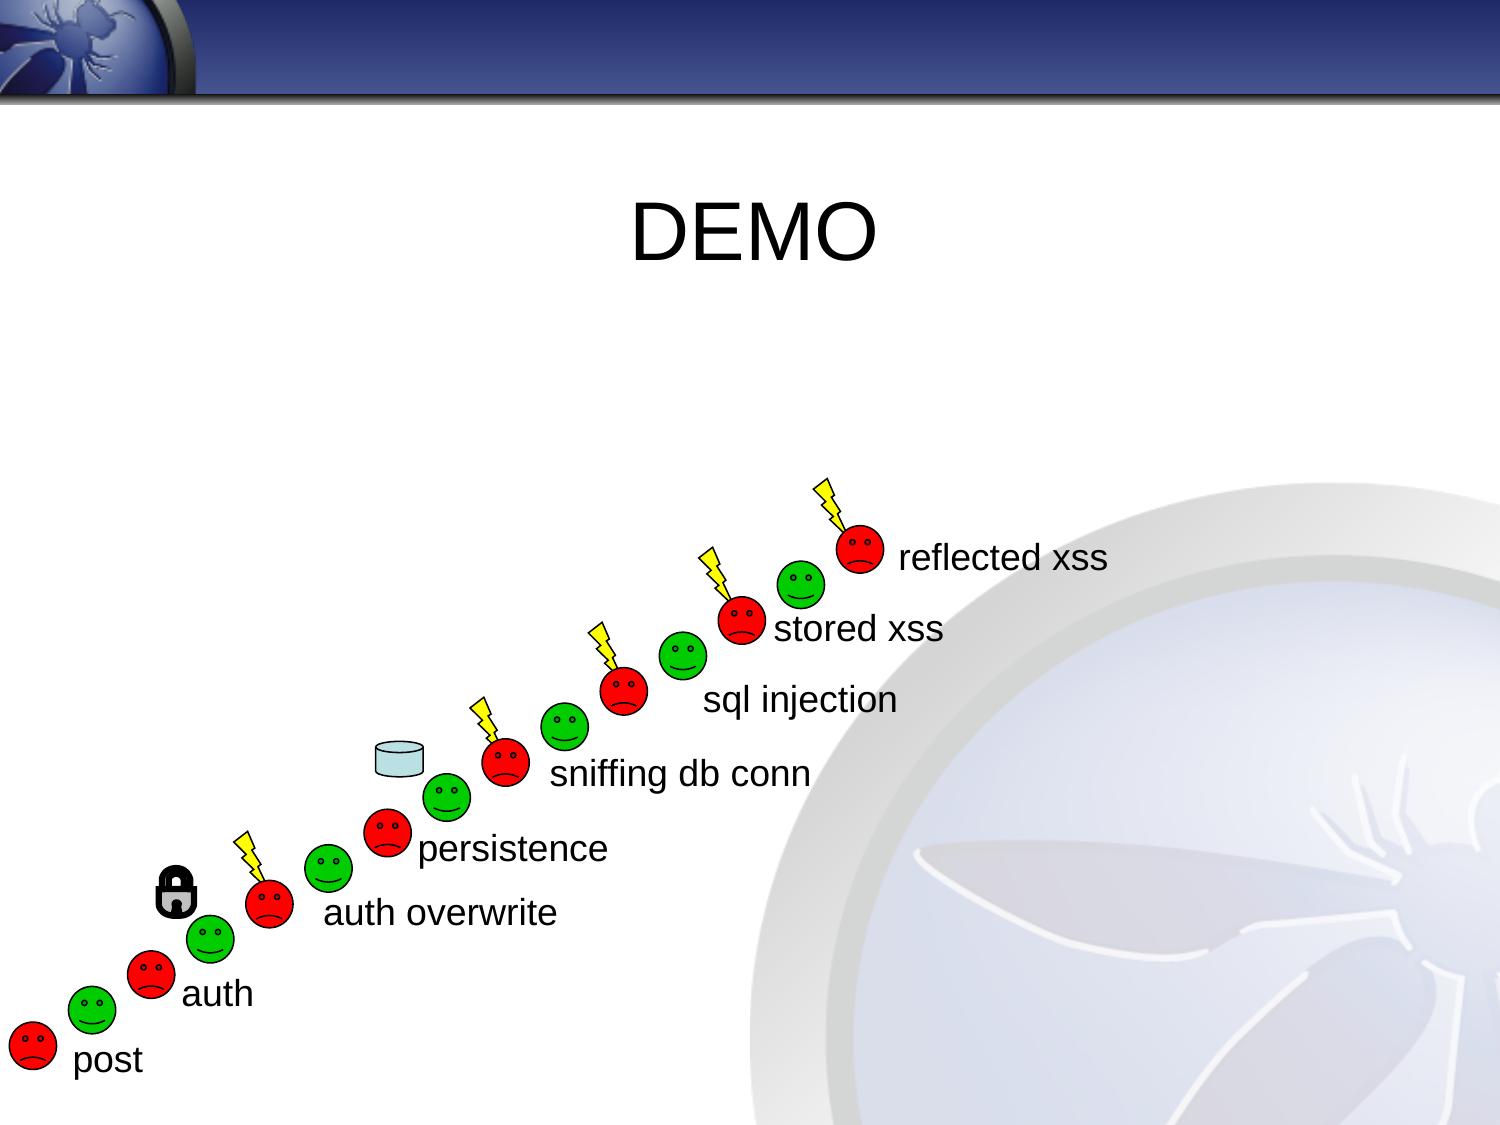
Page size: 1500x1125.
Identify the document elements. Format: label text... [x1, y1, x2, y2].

text_box auth [166, 961, 270, 1022]
text_box [9, 1022, 57, 1070]
text_box auth overwrite [308, 880, 573, 941]
text_box post [57, 1027, 159, 1088]
text_box [68, 986, 116, 1034]
text_box [541, 703, 589, 741]
text_box reflected xss [883, 525, 1124, 587]
text_box [186, 915, 234, 963]
text_box [233, 831, 294, 928]
text_box sniffing db conn [534, 741, 827, 802]
picture [0, 0, 198, 95]
text_box [659, 632, 707, 680]
text_box persistence [402, 816, 624, 877]
picture [750, 479, 1500, 1125]
text_box [588, 622, 648, 716]
text_box [304, 844, 353, 881]
text_box [777, 561, 825, 609]
text_box stored xss [758, 596, 960, 658]
text_box [375, 741, 424, 777]
text_box [698, 547, 766, 645]
text_box [364, 809, 412, 857]
text_box [158, 868, 195, 916]
text_box [470, 697, 530, 787]
text_box DEMO [615, 170, 991, 286]
text_box [127, 950, 175, 999]
text_box [423, 773, 471, 822]
text_box sql injection [688, 667, 914, 729]
text_box [813, 478, 884, 574]
